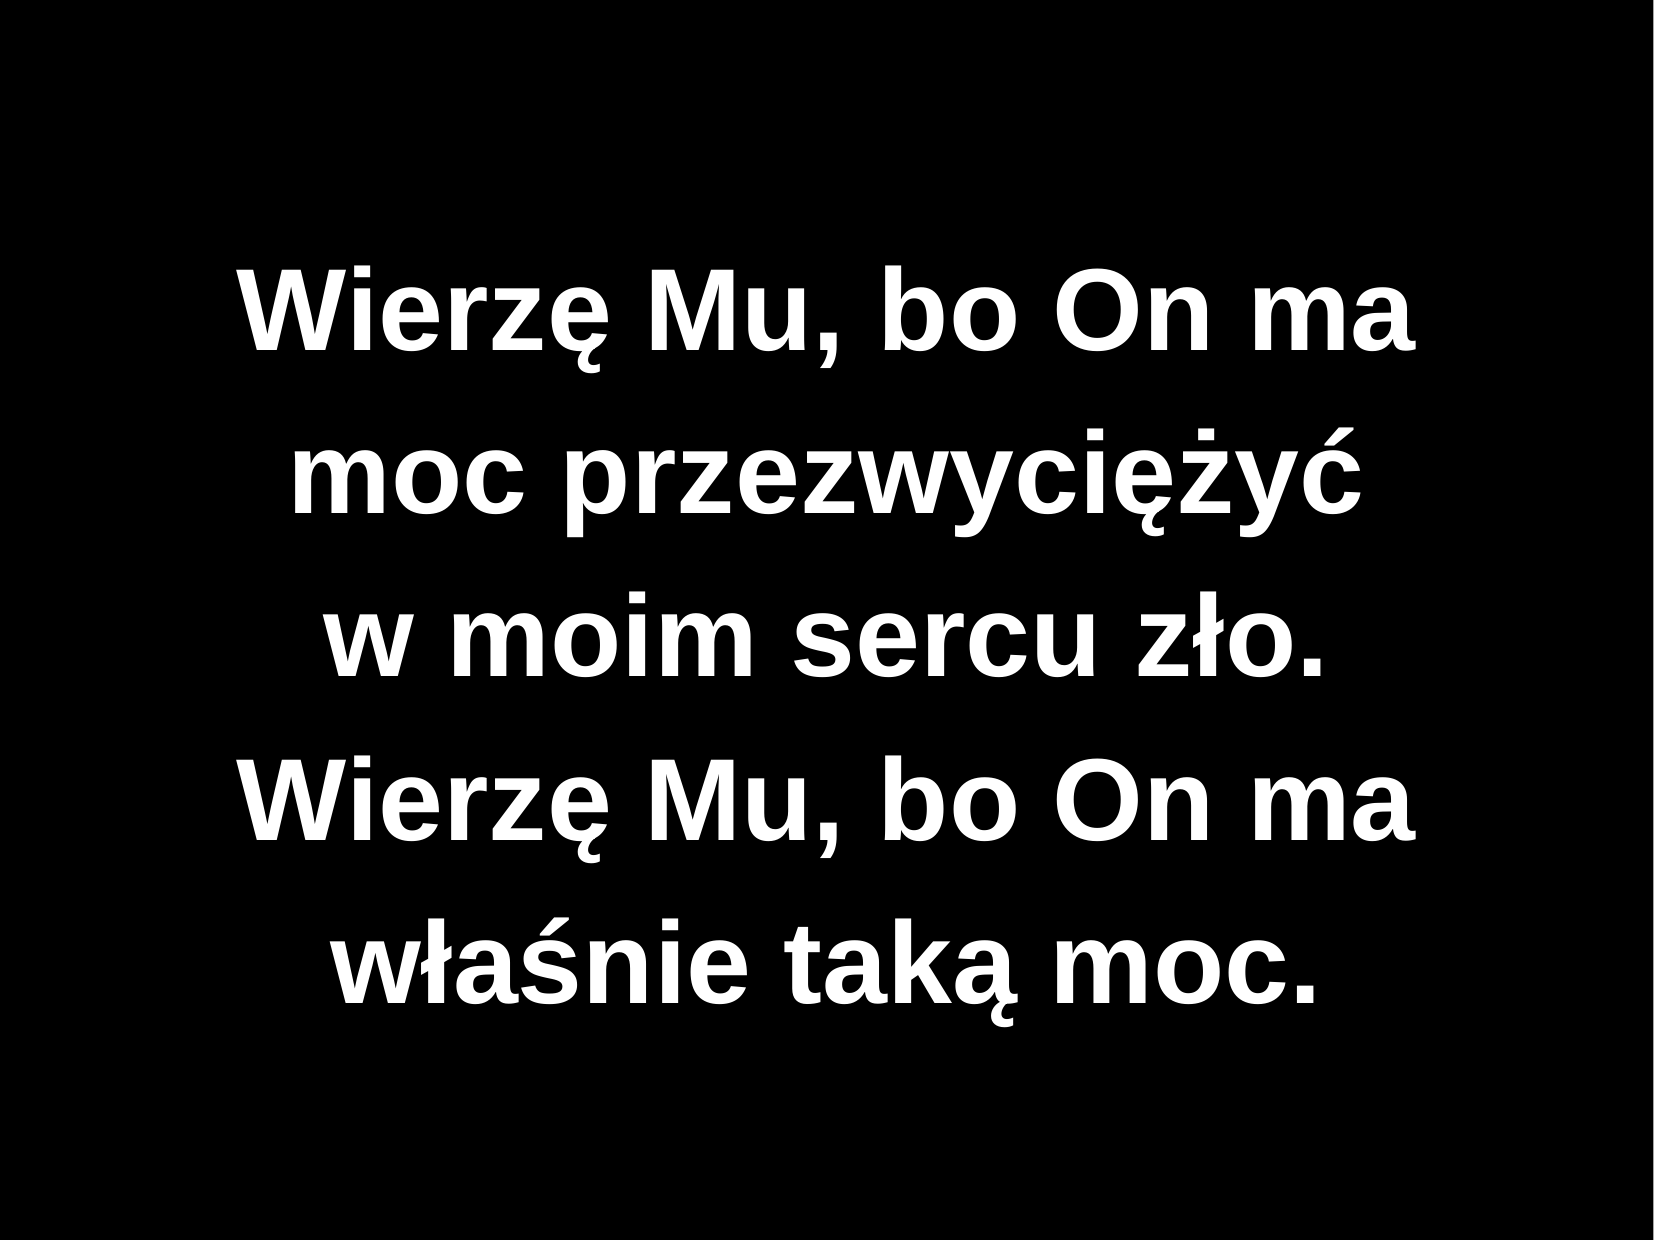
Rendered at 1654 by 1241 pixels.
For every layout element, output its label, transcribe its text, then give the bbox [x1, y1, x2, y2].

subtitle Wierzę Mu, bo On ma moc przezwyciężyć w moim sercu zło. Wierzę Mu, bo On ma właśnie taką moc. [0, 0, 1654, 1241]
